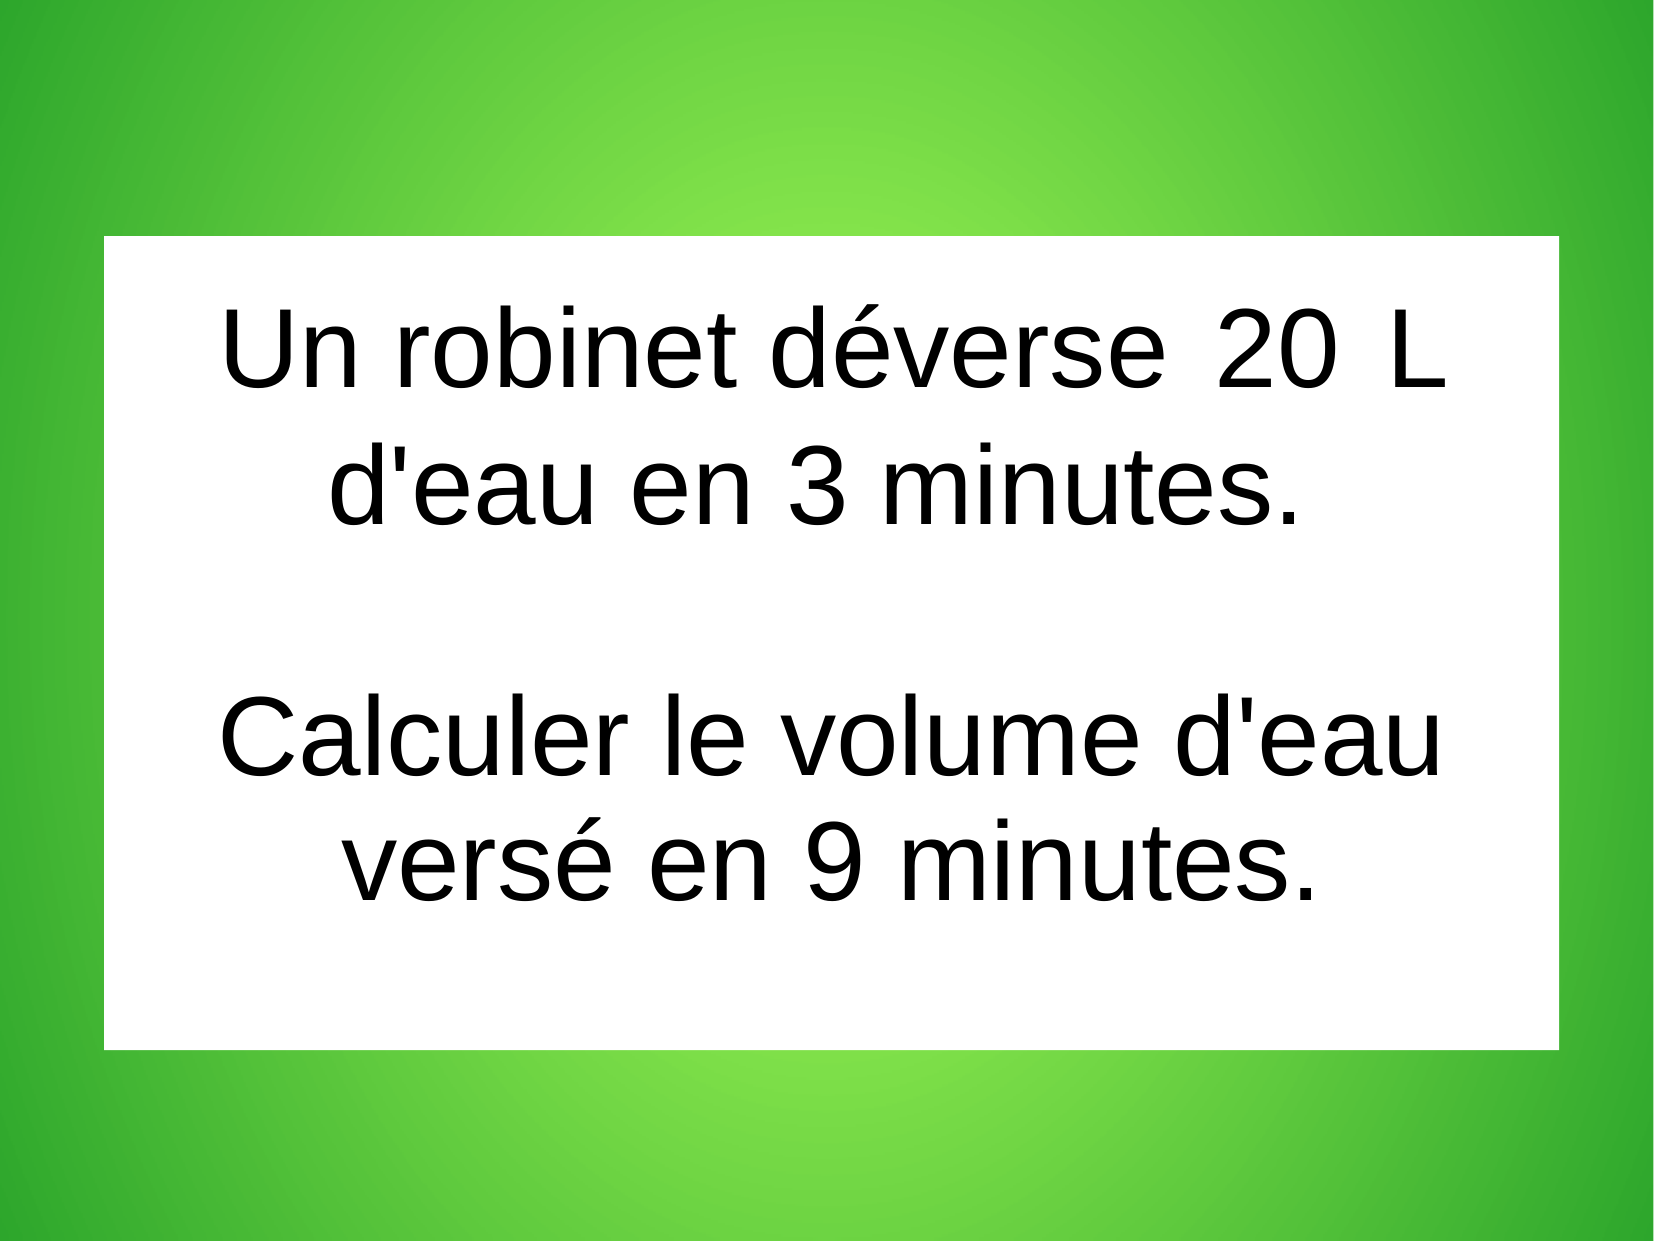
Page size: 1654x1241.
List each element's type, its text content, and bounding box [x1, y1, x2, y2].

text_box Un robinet déverse 20 L d'eau en 3 minutes. Calculer le volume d'eau versé en 9 minutes. [104, 236, 1560, 1051]
picture [0, 0, 1654, 1241]
